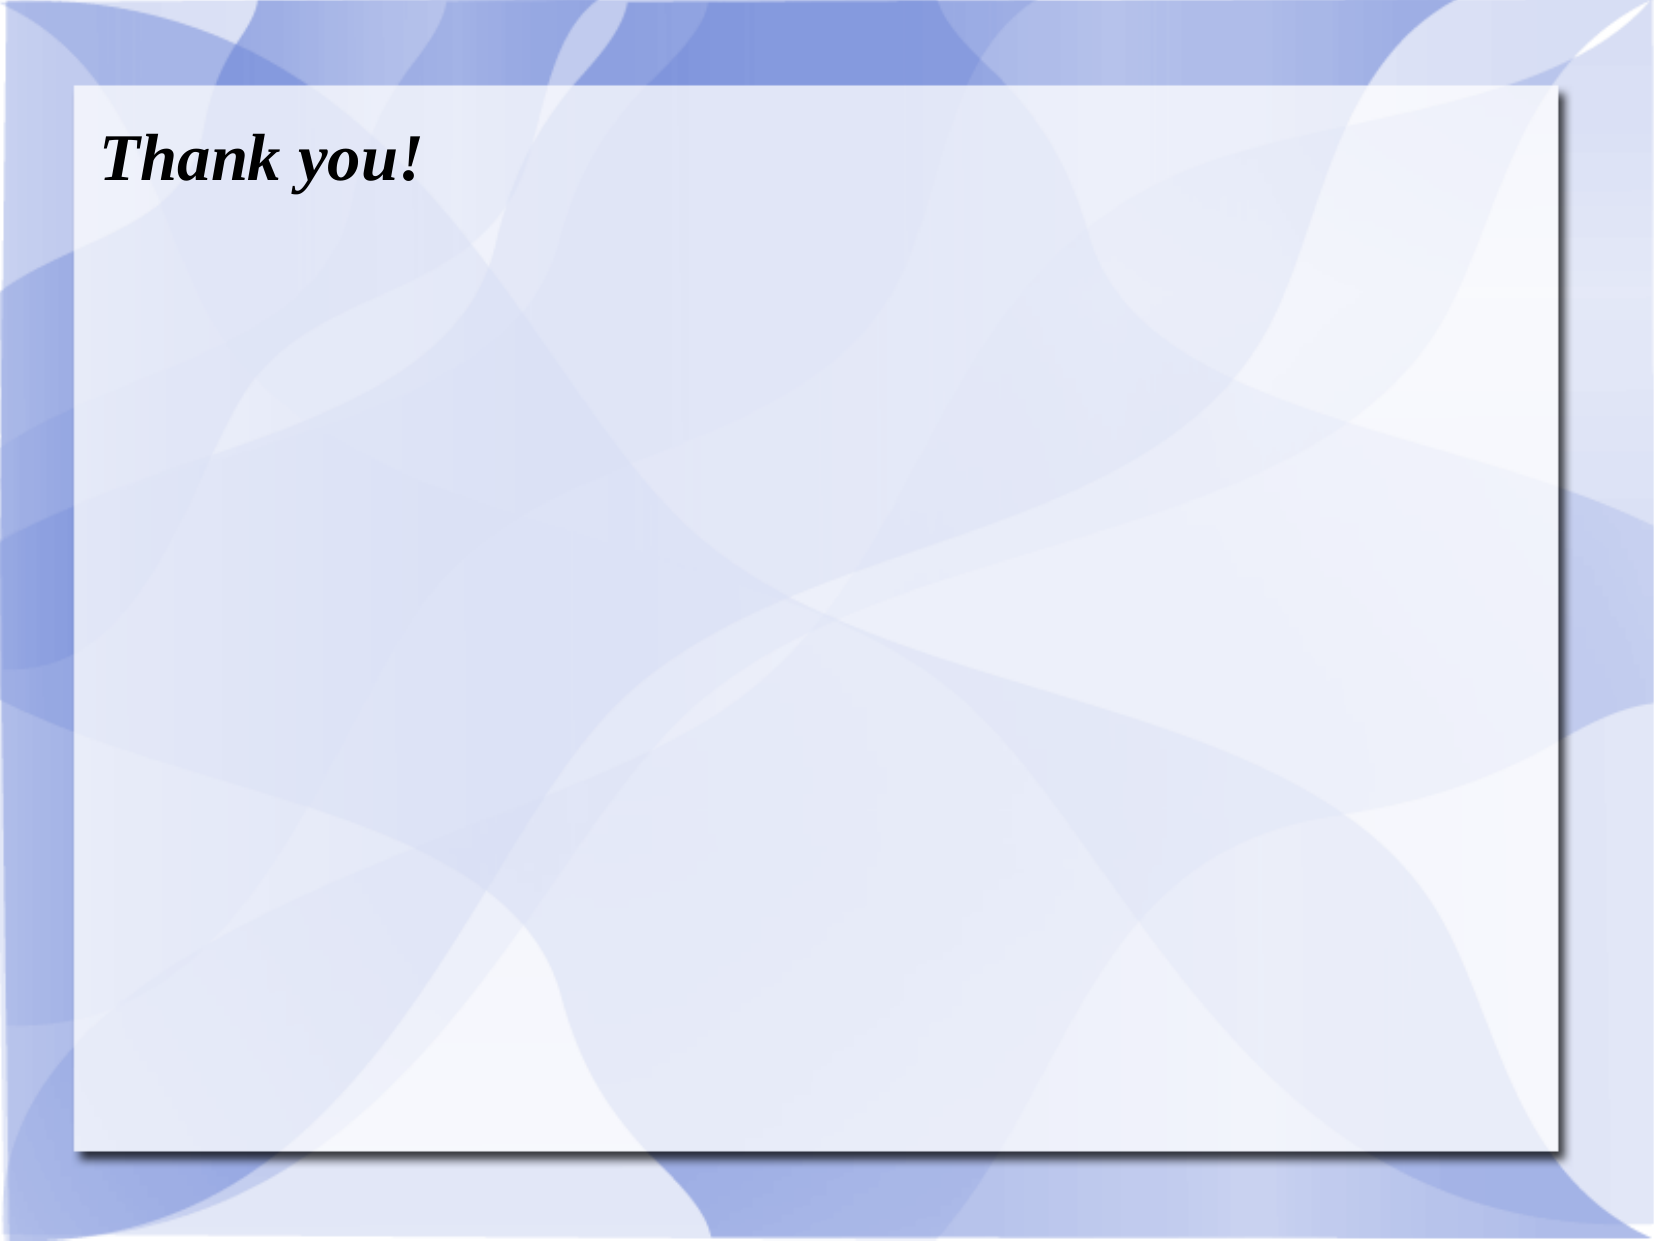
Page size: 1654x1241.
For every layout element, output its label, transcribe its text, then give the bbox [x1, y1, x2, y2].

text_box Thank you! [84, 106, 443, 203]
